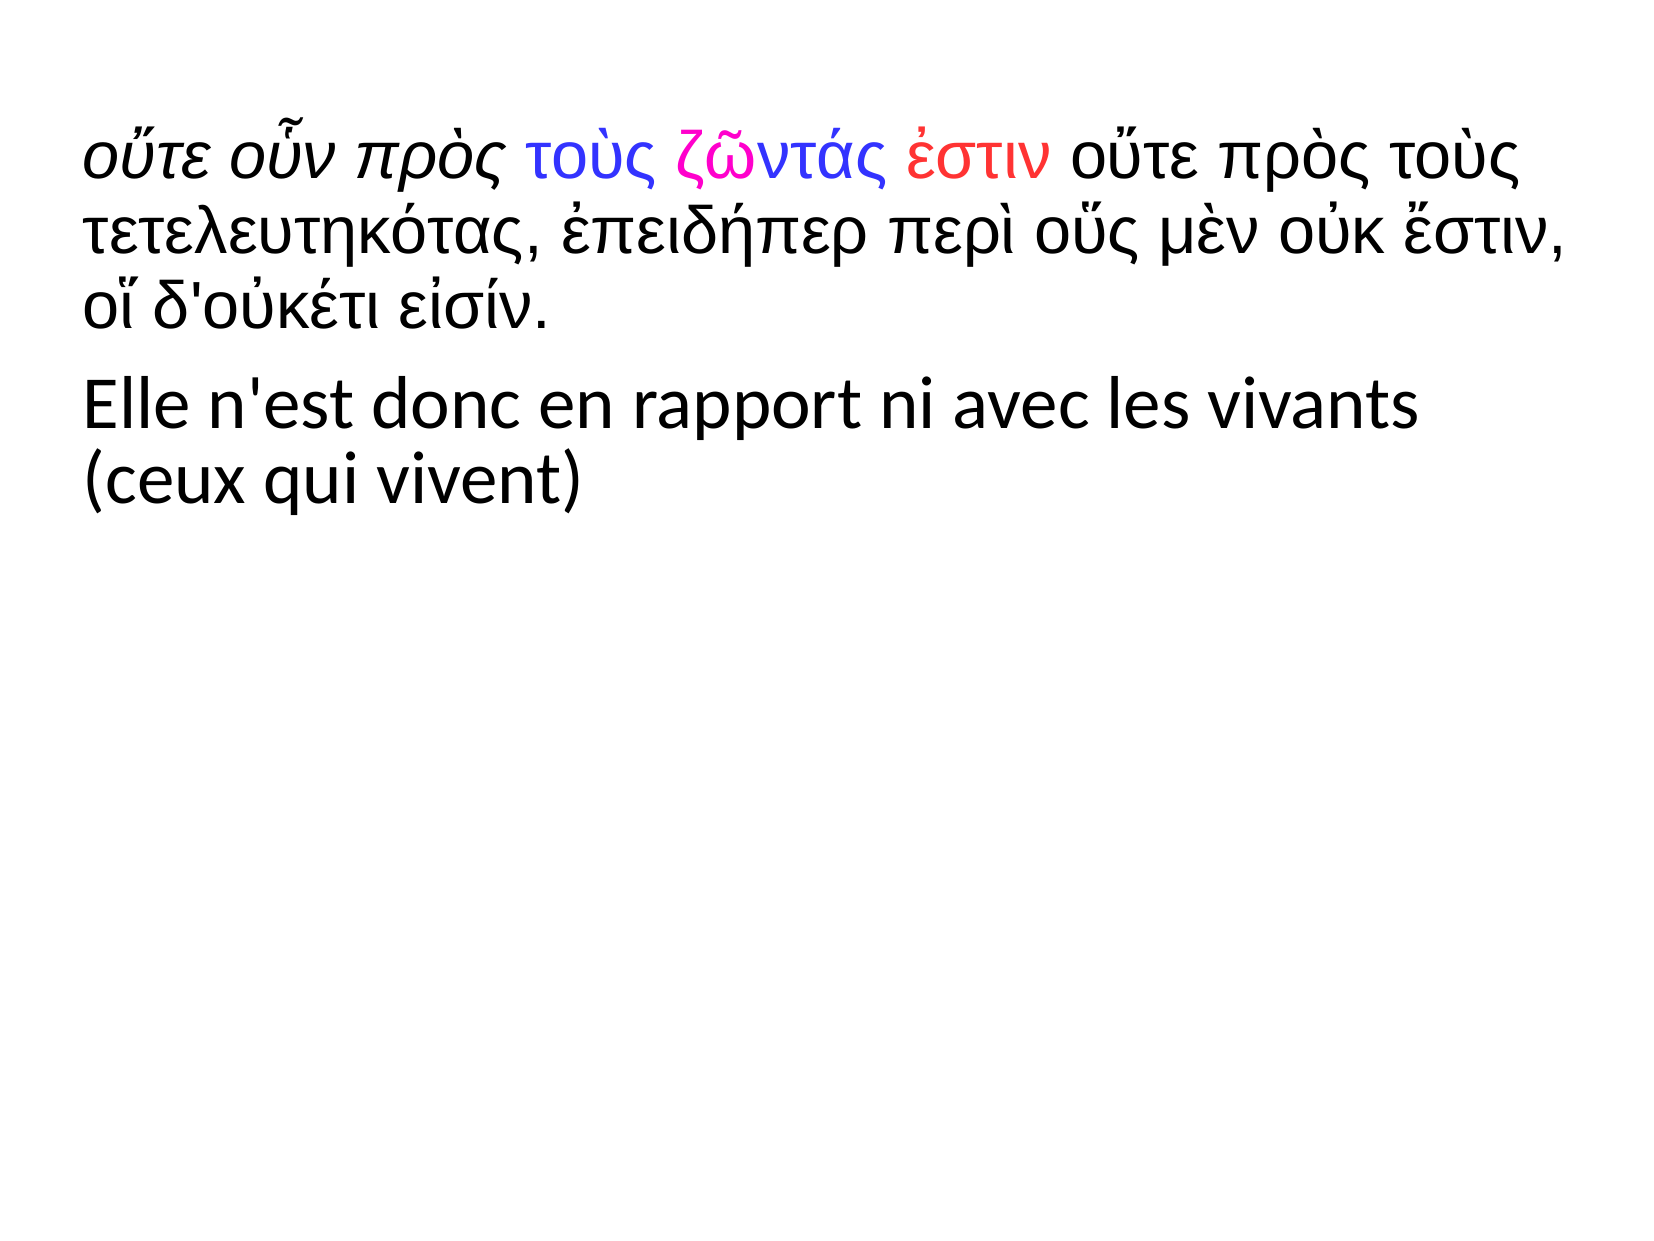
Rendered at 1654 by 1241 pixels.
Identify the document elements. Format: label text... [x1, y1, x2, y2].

list οὔτε οὗν πρὸς τοὺς ζῶντάς ἐστιν οὔτε πρὸς τοὺς τετελευτηκότας, ἐπειδήπερ περὶ οὕς μὲν οὐκ ἔστιν, οἵ δ'οὐκέτι εἰσίν. Elle n'est donc en rapport ni avec les vivants (ceux qui vivent) [82, 118, 1571, 1121]
